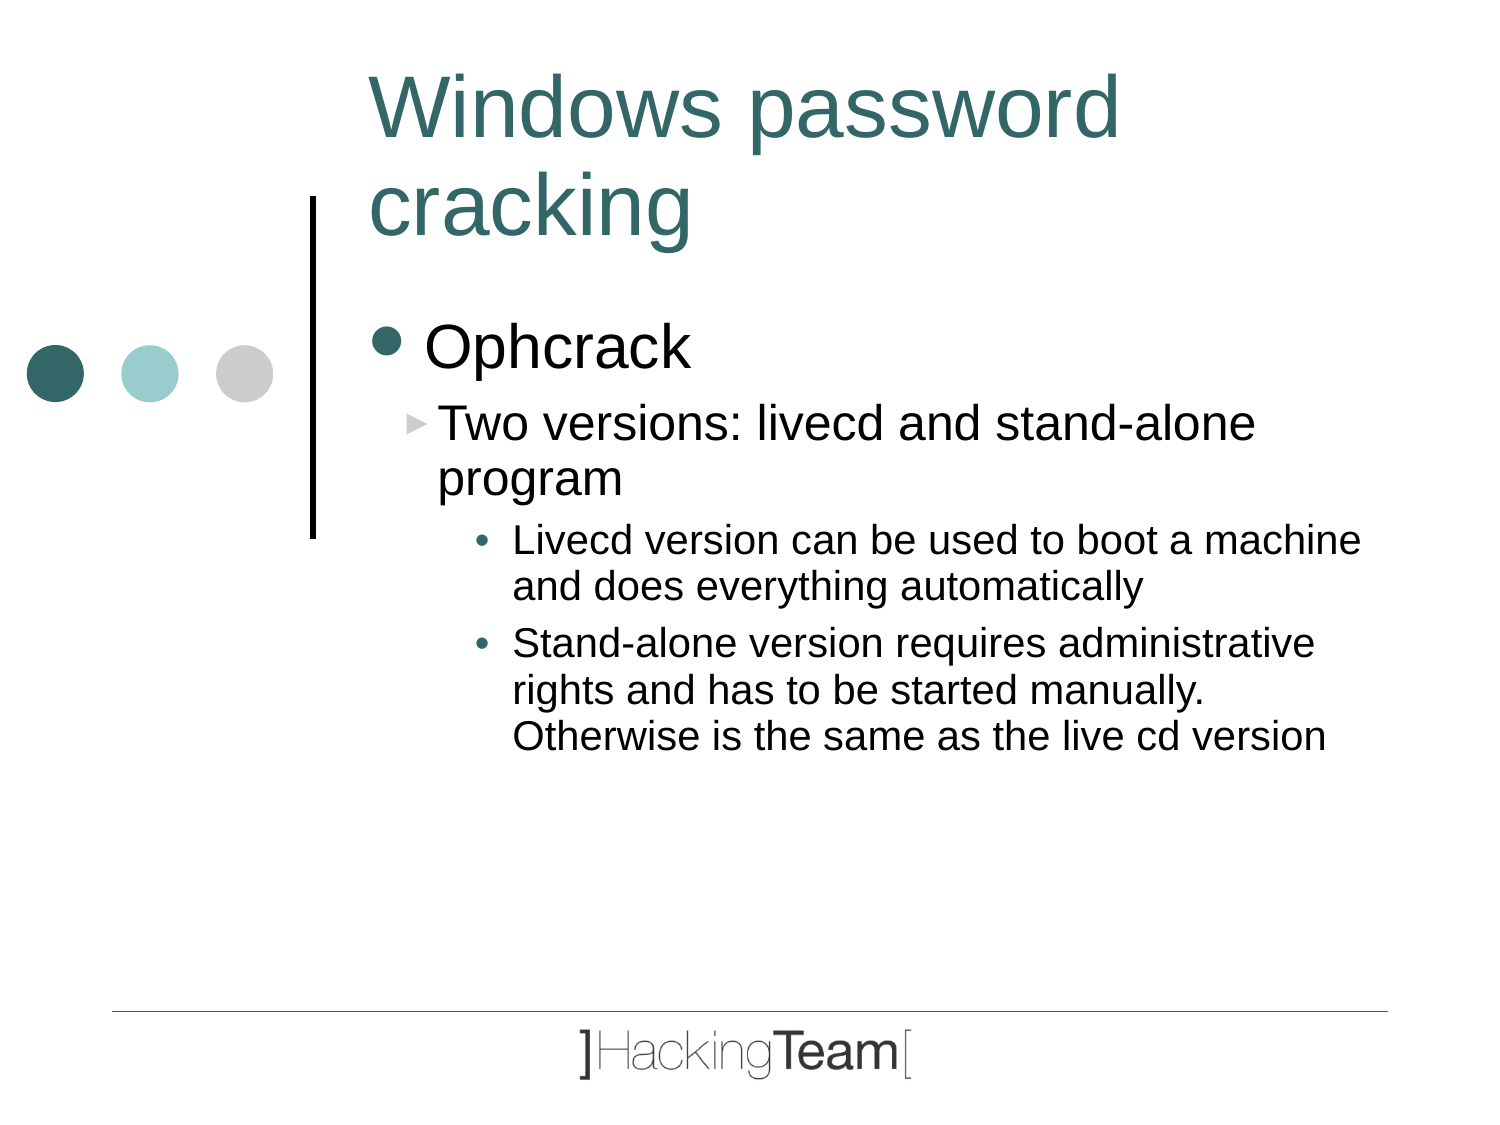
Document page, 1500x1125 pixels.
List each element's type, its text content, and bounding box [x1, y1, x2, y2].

list Ophcrack Two versions: livecd and stand-alone program Livecd version can be used to boot a machine and does everything automatically Stand-alone version requires administrative rights and has to be started manually. Otherwise is the same as the live cd version [249, 312, 1401, 1041]
picture [574, 1041, 916, 1084]
title Windows password cracking [249, 38, 1401, 275]
